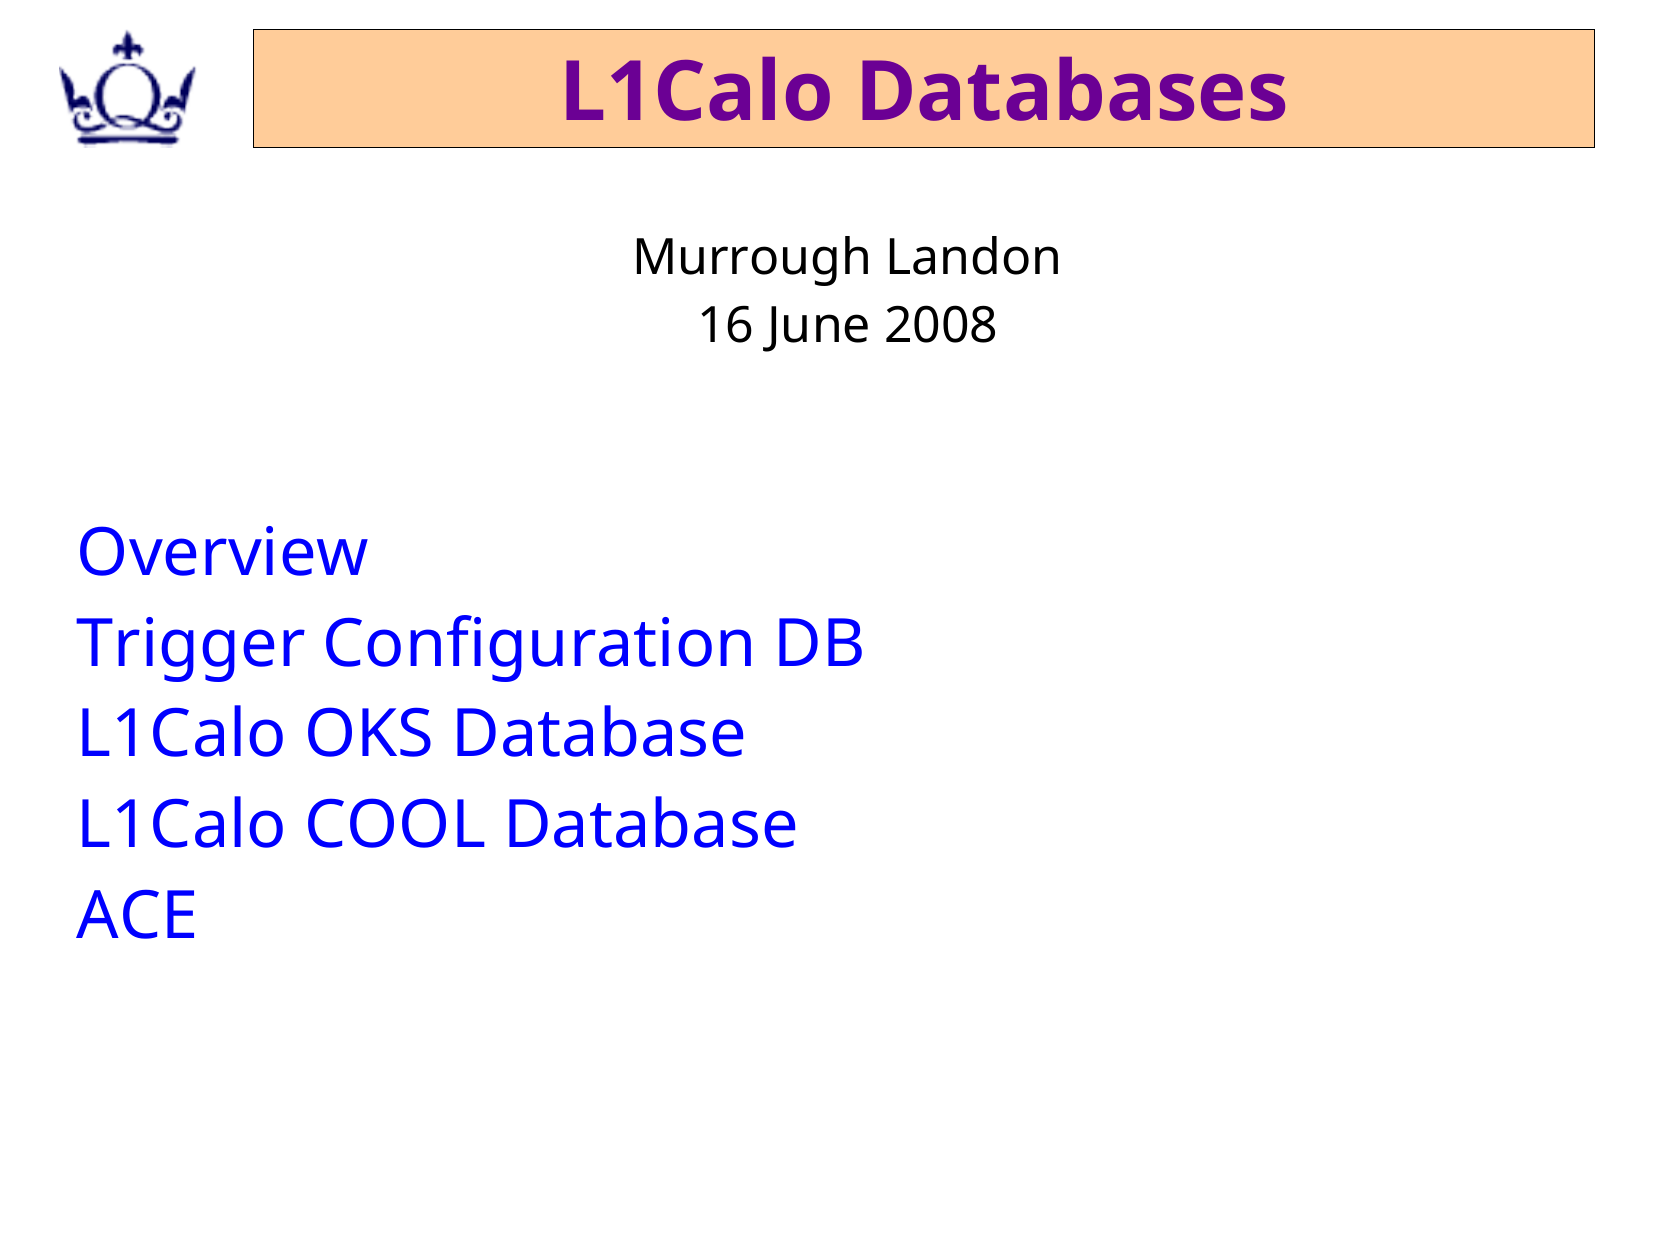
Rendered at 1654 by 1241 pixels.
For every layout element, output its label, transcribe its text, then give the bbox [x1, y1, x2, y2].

title L1Calo Databases [253, 29, 1595, 148]
picture [59, 29, 200, 148]
list Overview Trigger Configuration DB L1Calo OKS Database L1Calo COOL Database ACE [59, 503, 1595, 1127]
text_box Murrough Landon 16 June 2008 [476, 220, 1219, 360]
